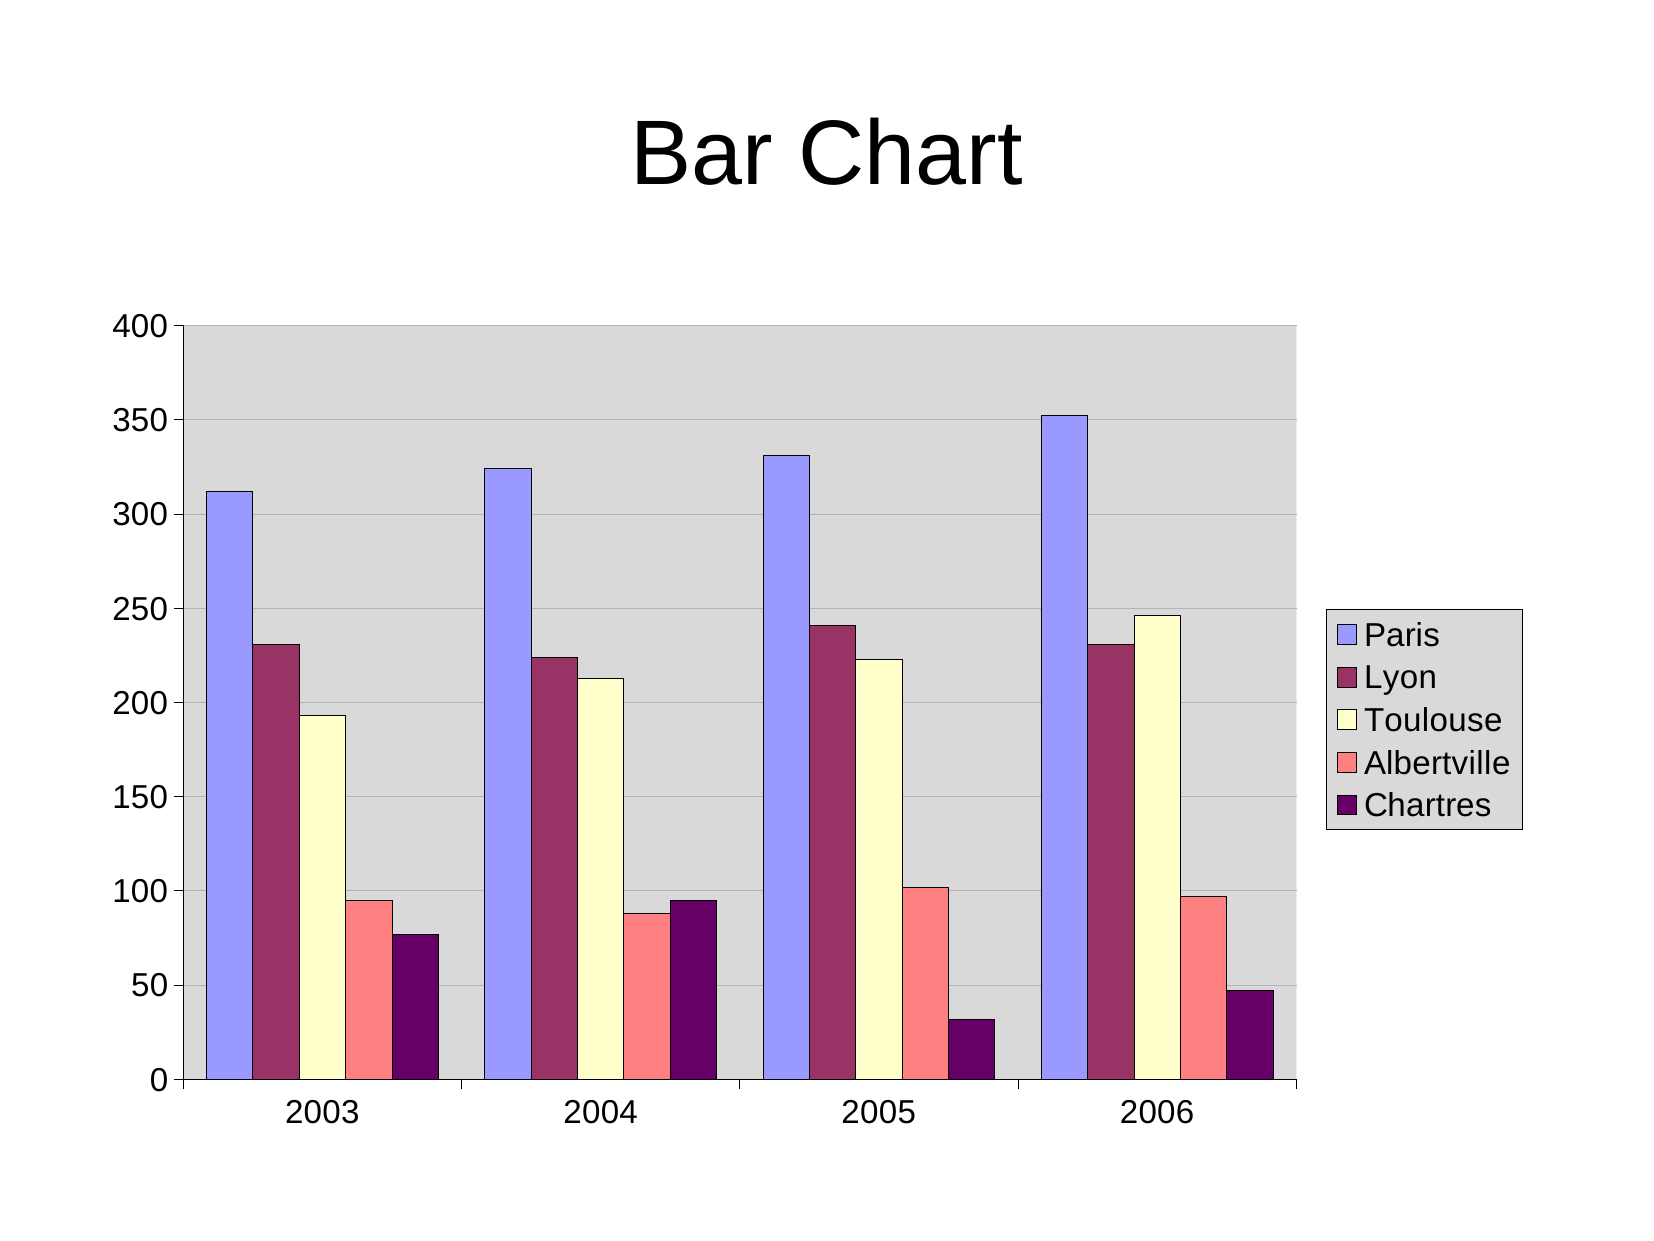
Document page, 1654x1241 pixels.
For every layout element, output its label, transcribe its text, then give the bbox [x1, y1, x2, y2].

chart [82, 290, 1572, 1166]
title Bar Chart [82, 49, 1571, 257]
